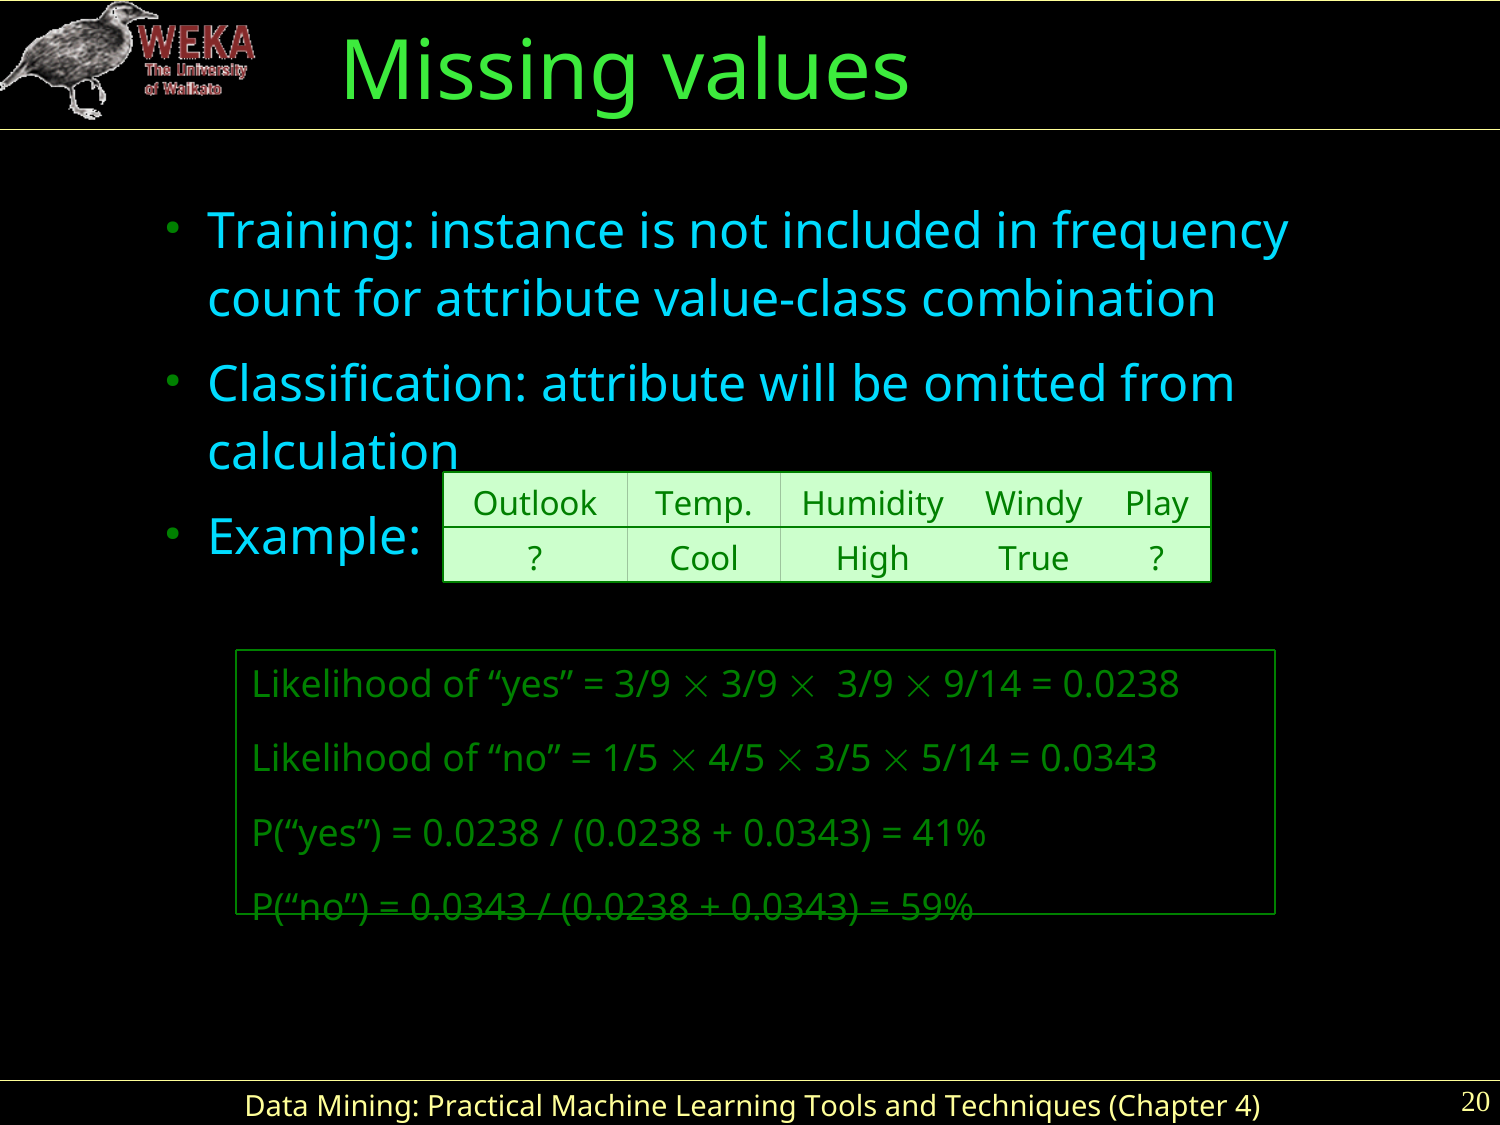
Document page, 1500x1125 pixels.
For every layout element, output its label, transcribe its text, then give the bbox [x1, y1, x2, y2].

text_box High [781, 528, 965, 581]
text_box Windy [965, 473, 1104, 526]
text_box Training: instance is not included in frequency count for attribute value-class combination Classification: attribute will be omitted from calculation Example: [149, 187, 1388, 863]
text_box True [965, 528, 1104, 581]
text_box Likelihood of “yes” = 3/9  3/9  3/9  9/14 = 0.0238 Likelihood of “no” = 1/5  4/5  3/5  5/14 = 0.0343 P(“yes”) = 0.0238 / (0.0238 + 0.0343) = 41% P(“no”) = 0.0343 / (0.0238 + 0.0343) = 59% [237, 651, 1274, 913]
text_box ? [444, 528, 628, 581]
text_box Cool [628, 528, 781, 581]
text_box ? [1104, 528, 1210, 581]
picture [0, 1, 266, 129]
text_box Temp. [628, 473, 781, 526]
text_box Humidity [781, 473, 965, 526]
title Missing values [324, 0, 1500, 148]
text_box Play [1104, 473, 1210, 526]
text_box Outlook [444, 473, 628, 526]
